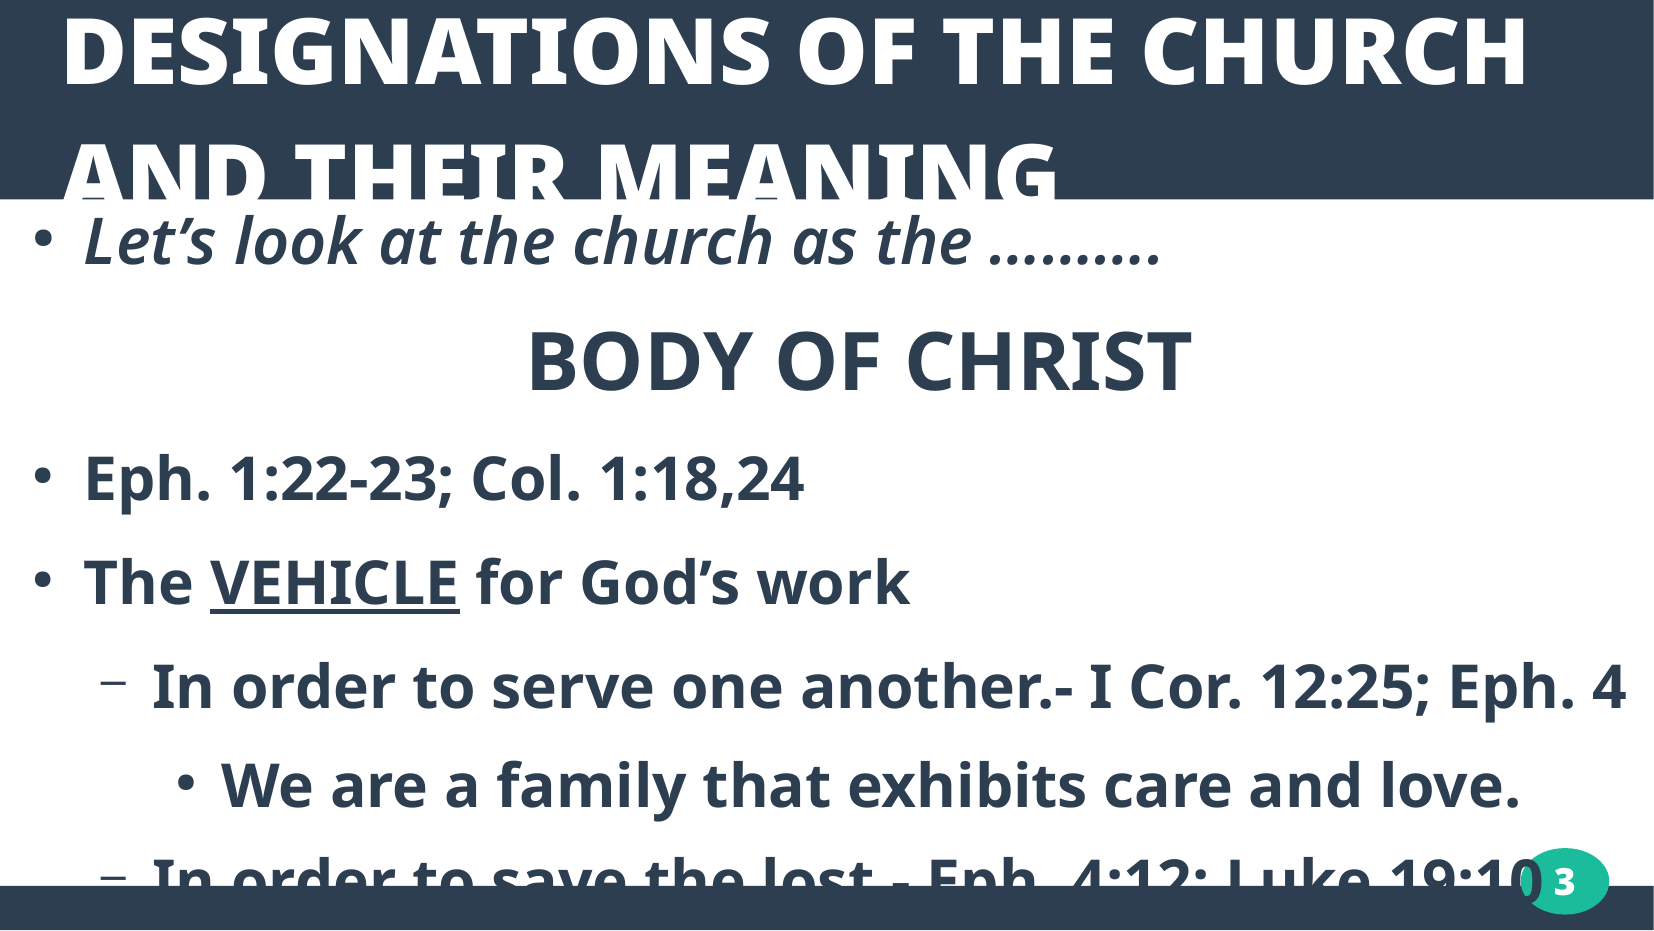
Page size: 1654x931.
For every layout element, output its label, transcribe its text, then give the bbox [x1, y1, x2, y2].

list Let’s look at the church as the ………. BODY OF CHRIST Eph. 1:22-23; Col. 1:18,24 The VEHICLE for God’s work In order to serve one another.- I Cor. 12:25; Eph. 4 We are a family that exhibits care and love. In order to save the lost.- Eph. 4:12; Luke 19:10 [15, 195, 1636, 931]
title DESIGNATIONS OF THE CHURCH AND THEIR MEANING [60, 0, 1596, 106]
